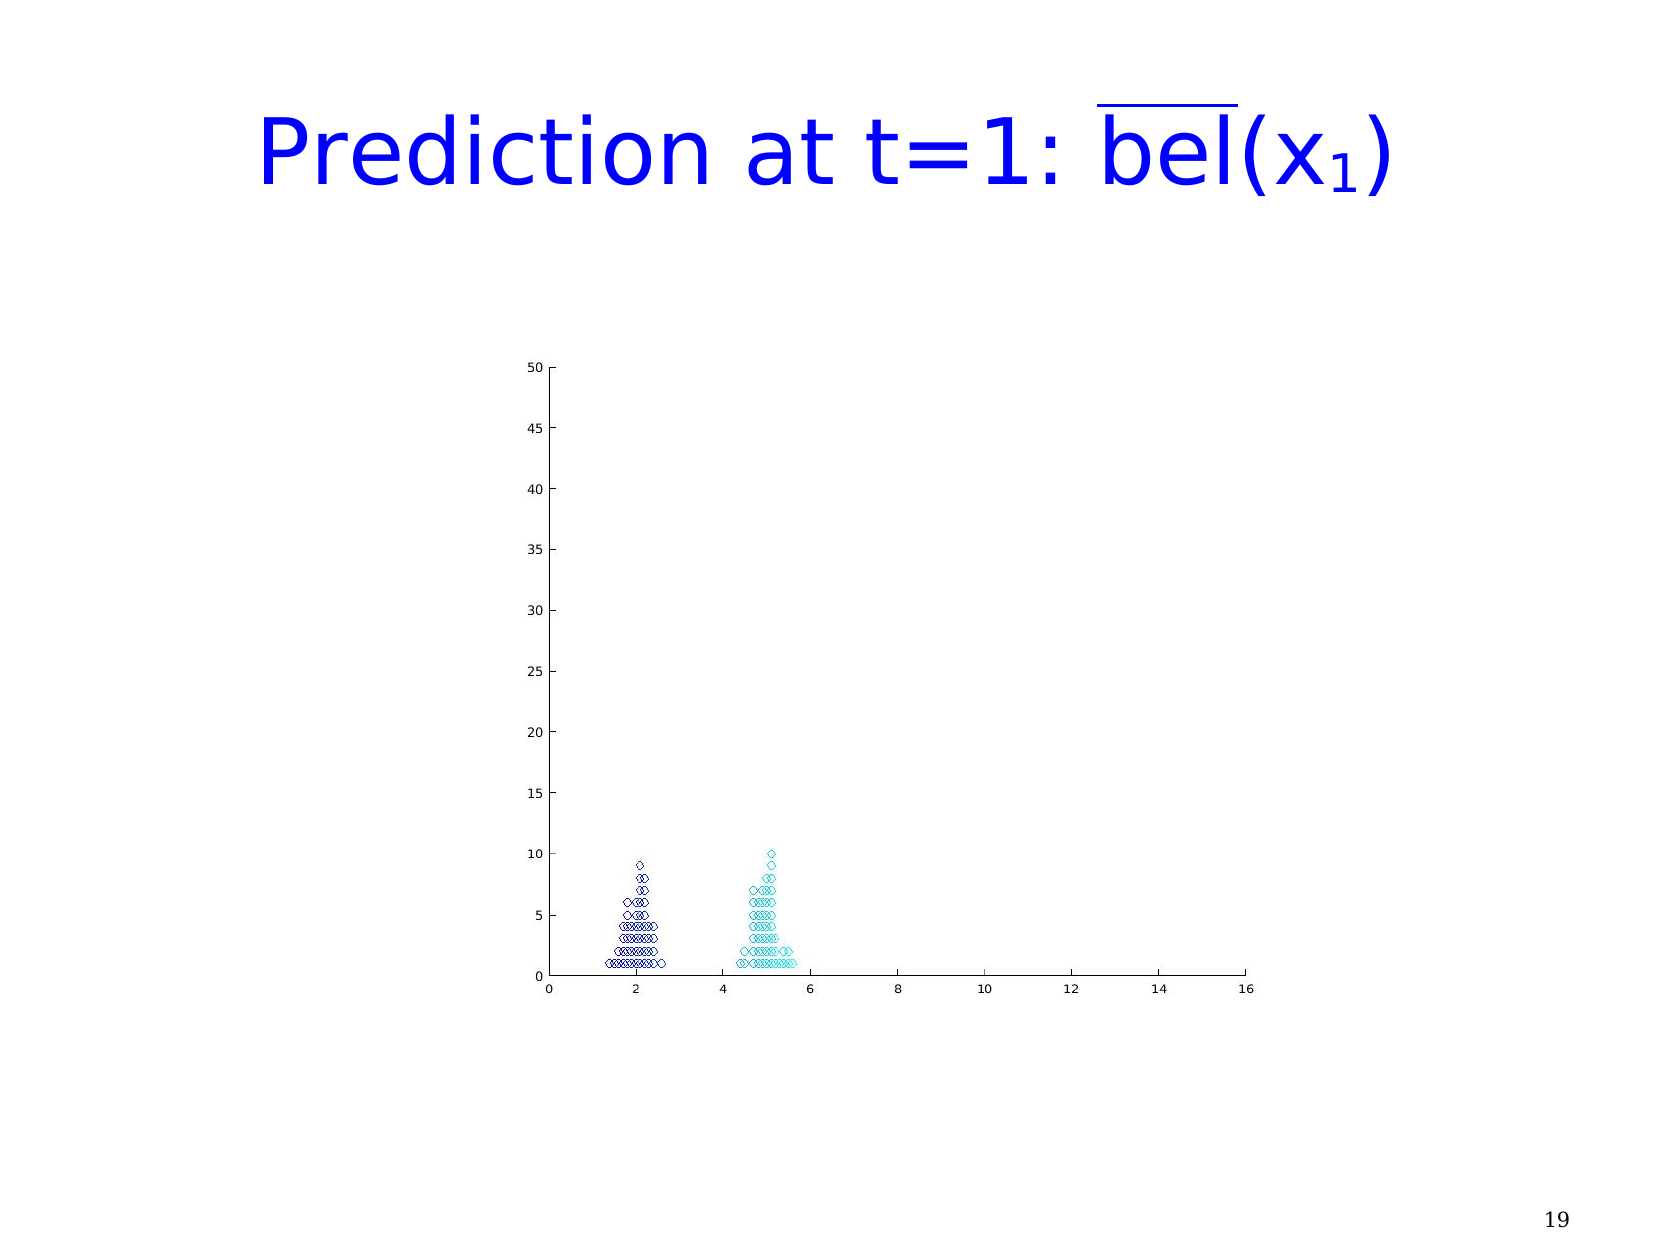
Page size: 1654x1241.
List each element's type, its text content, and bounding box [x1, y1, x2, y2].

title Prediction at t=1: bel(x1) [82, 49, 1571, 257]
picture [431, 310, 1331, 1057]
